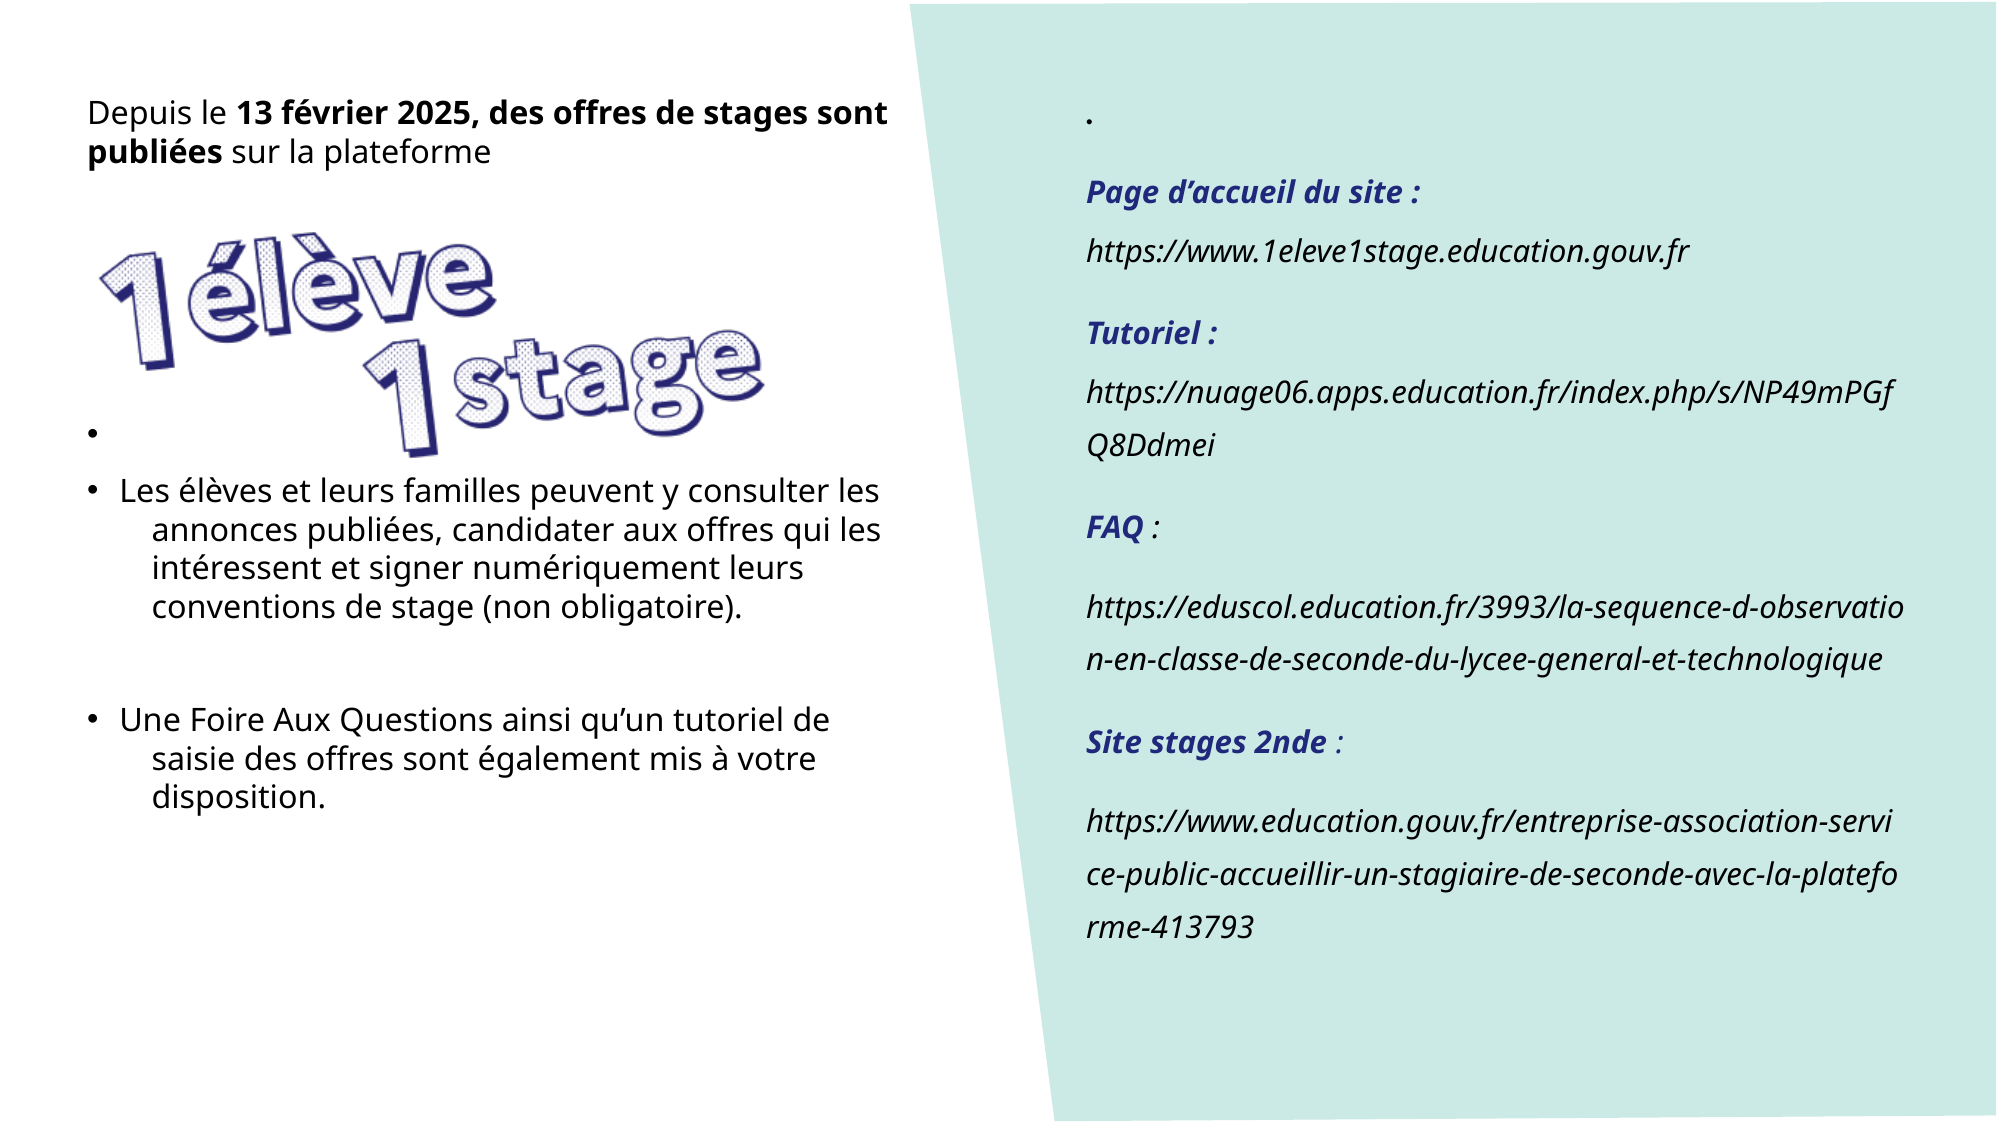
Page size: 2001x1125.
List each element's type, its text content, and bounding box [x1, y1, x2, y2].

picture [72, 206, 788, 480]
list Depuis le 13 février 2025, des offres de stages sont publiées sur la plateforme Les élèves et leurs familles peuvent y consulter les annonces publiées, candidater aux offres qui les intéressent et signer numériquement leurs conventions de stage (non obligatoire). Une Foire Aux Questions ainsi qu’un tutoriel de saisie des offres sont également mis à votre disposition. [72, 84, 910, 829]
text_box [909, 1, 1997, 1122]
text_box Page d’accueil du site : https://www.1eleve1stage.education.gouv.fr Tutoriel : https://nuage06.apps.education.fr/index.php/s/NP49mPGfQ8Ddmei FAQ : https://eduscol.education.fr/3993/la-sequence-d-observation-en-classe-de-seconde-du-lycee-general-et-technologique Site stages 2nde : https://www.education.gouv.fr/entreprise-association-service-public-accueillir-un-stagiaire-de-seconde-avec-la-plateforme-413793 [1071, 102, 1922, 1085]
